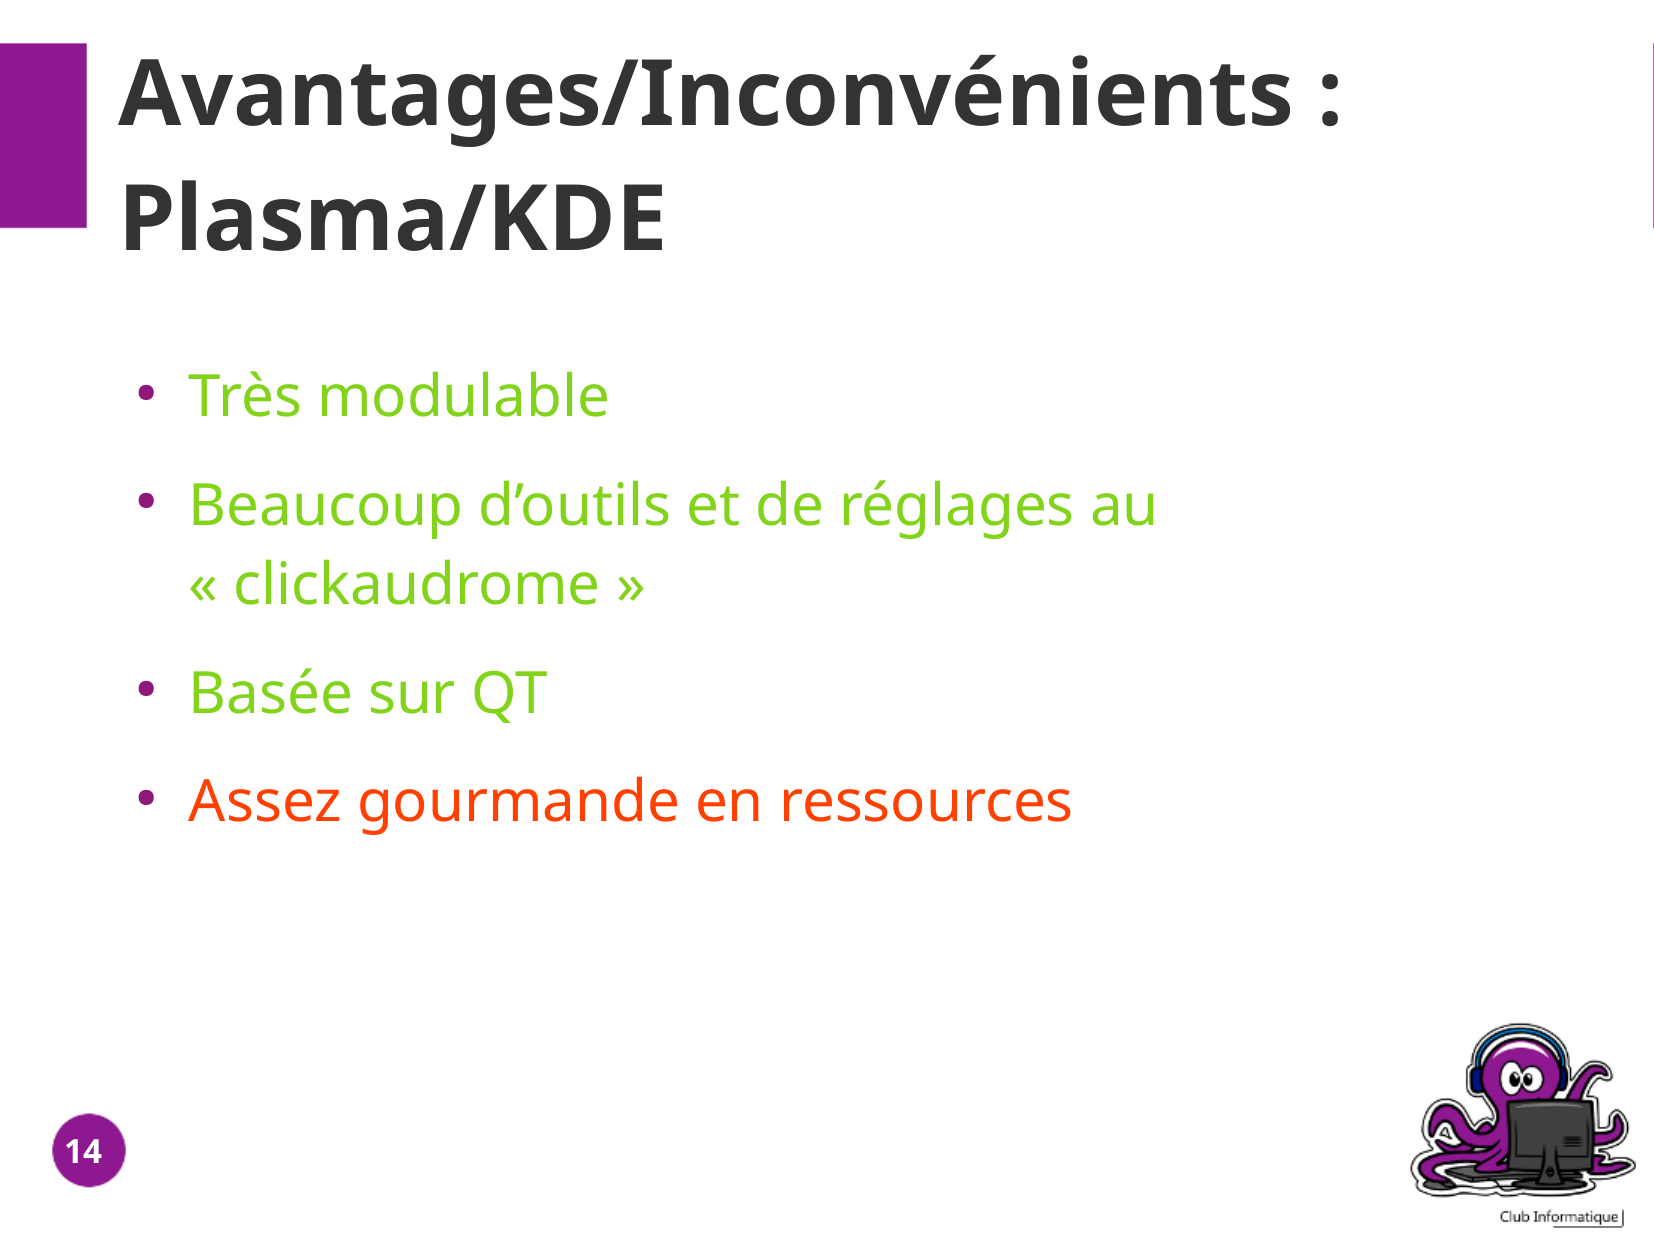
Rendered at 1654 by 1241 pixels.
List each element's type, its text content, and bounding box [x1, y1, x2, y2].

title Avantages/Inconvénients : Plasma/KDE [118, 27, 1571, 278]
list Très modulable Beaucoup d’outils et de réglages au « clickaudrome » Basée sur QT Assez gourmande en ressources [118, 354, 1536, 1074]
picture [0, 0, 1654, 1241]
